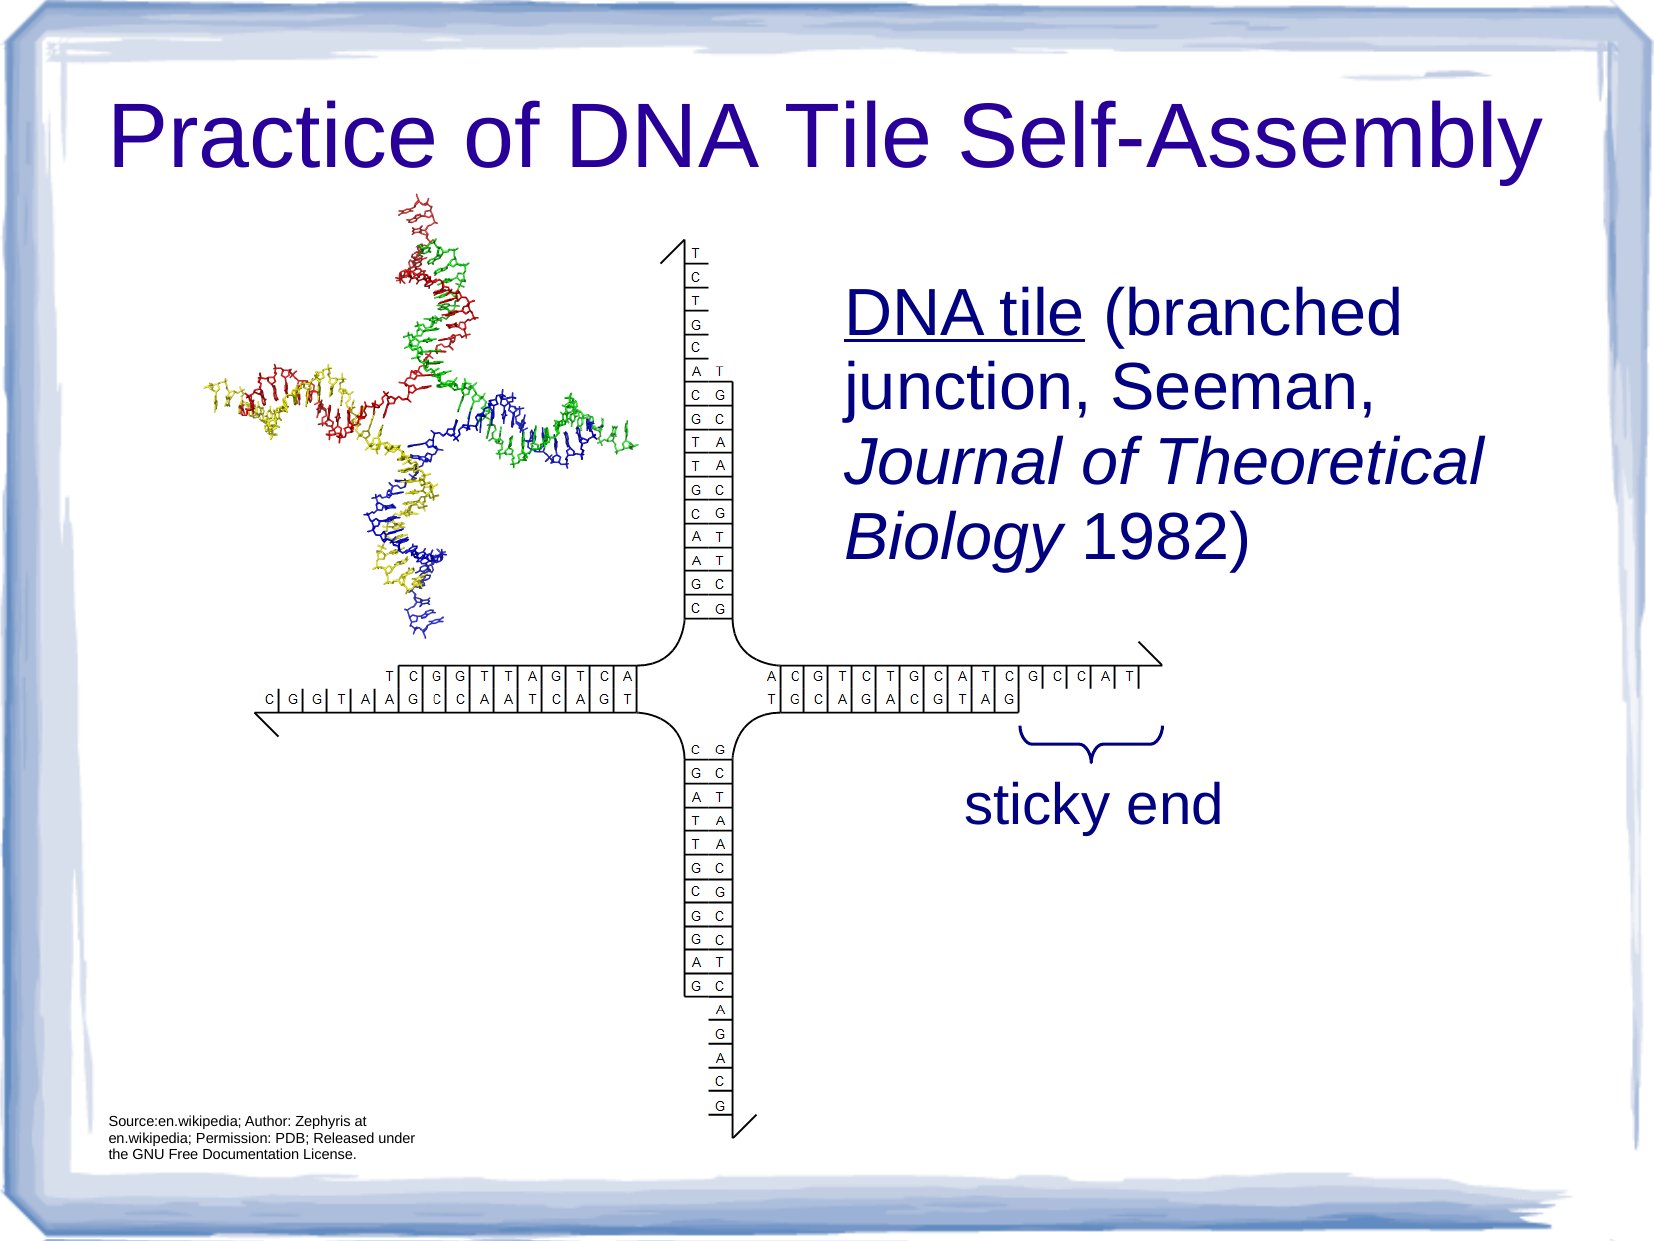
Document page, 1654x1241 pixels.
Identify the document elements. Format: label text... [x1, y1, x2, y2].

title Practice of DNA Tile Self-Assembly [82, 31, 1571, 239]
text_box Source:en.wikipedia; Author: Zephyris at en.wikipedia; Permission: PDB; Released under the GNU Free Documentation License. [93, 1106, 451, 1171]
text_box sticky end [925, 764, 1263, 844]
text_box DNA tile (branched junction, Seeman, Journal of Theoretical Biology 1982) [829, 267, 1600, 581]
picture [0, 0, 1654, 1241]
